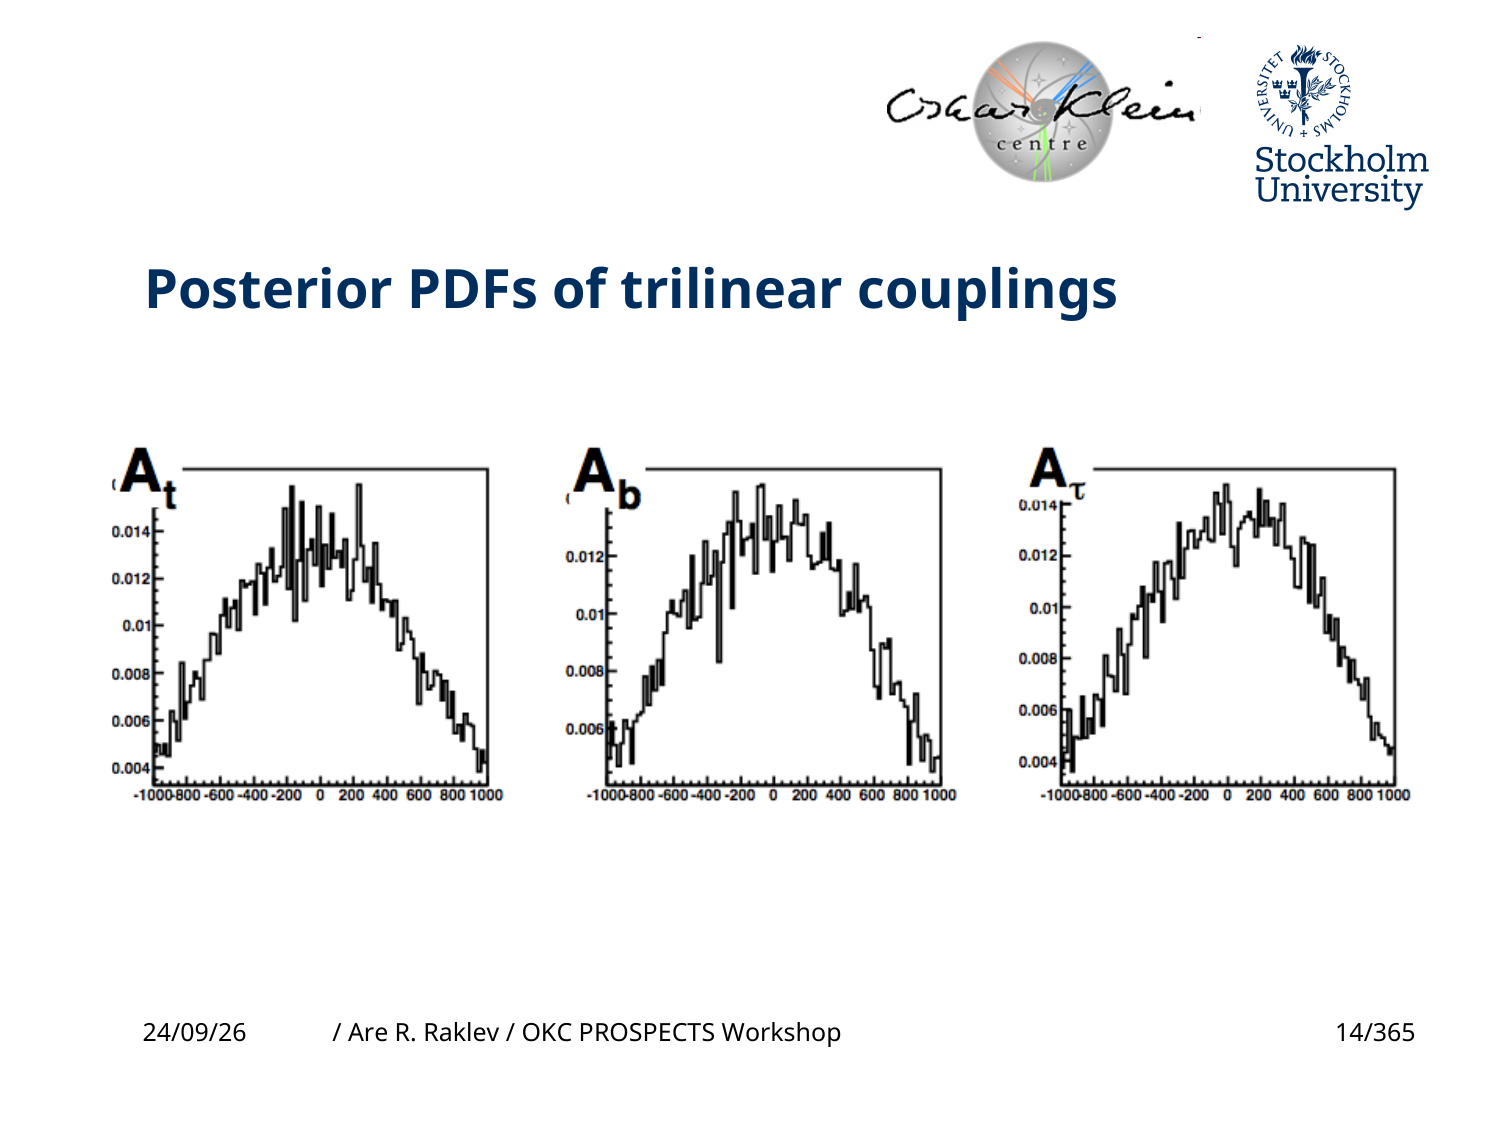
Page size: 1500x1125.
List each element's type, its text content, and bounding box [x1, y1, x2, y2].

picture [97, 434, 1451, 857]
picture [1255, 44, 1445, 211]
picture [887, 37, 1201, 189]
title Posterior PDFs of trilinear couplings [129, 245, 1463, 376]
